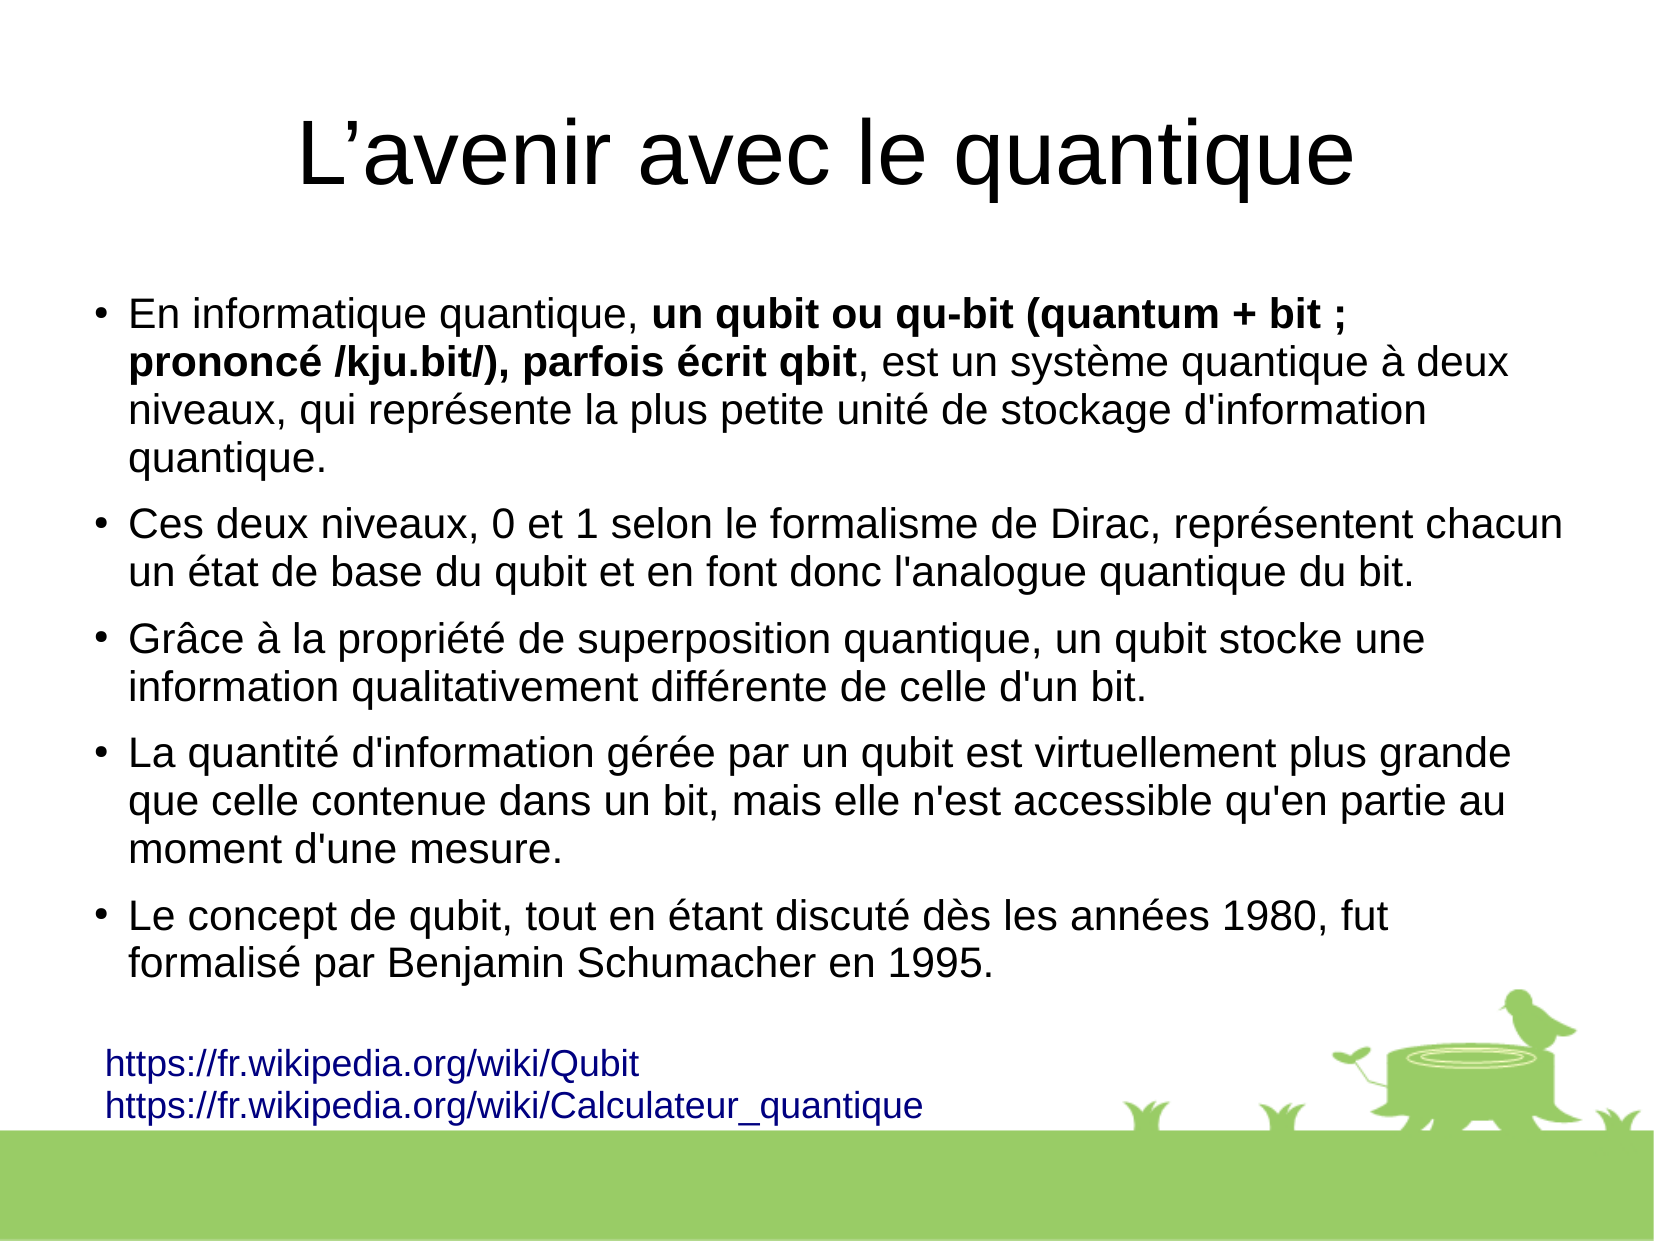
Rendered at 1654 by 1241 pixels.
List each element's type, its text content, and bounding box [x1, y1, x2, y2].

list En informatique quantique, un qubit ou qu-bit (quantum + bit ; prononcé /kju.bit/), parfois écrit qbit, est un système quantique à deux niveaux, qui représente la plus petite unité de stockage d'information quantique. Ces deux niveaux, 0 et 1 selon le formalisme de Dirac, représentent chacun un état de base du qubit et en font donc l'analogue quantique du bit. Grâce à la propriété de superposition quantique, un qubit stocke une information qualitativement différente de celle d'un bit. La quantité d'information gérée par un qubit est virtuellement plus grande que celle contenue dans un bit, mais elle n'est accessible qu'en partie au moment d'une mesure. Le concept de qubit, tout en étant discuté dès les années 1980, fut formalisé par Benjamin Schumacher en 1995. [82, 290, 1571, 1010]
picture [0, 0, 1654, 1241]
title L’avenir avec le quantique [82, 49, 1571, 257]
text_box https://fr.wikipedia.org/wiki/Qubit https://fr.wikipedia.org/wiki/Calculateur_quantique [90, 1035, 1081, 1176]
